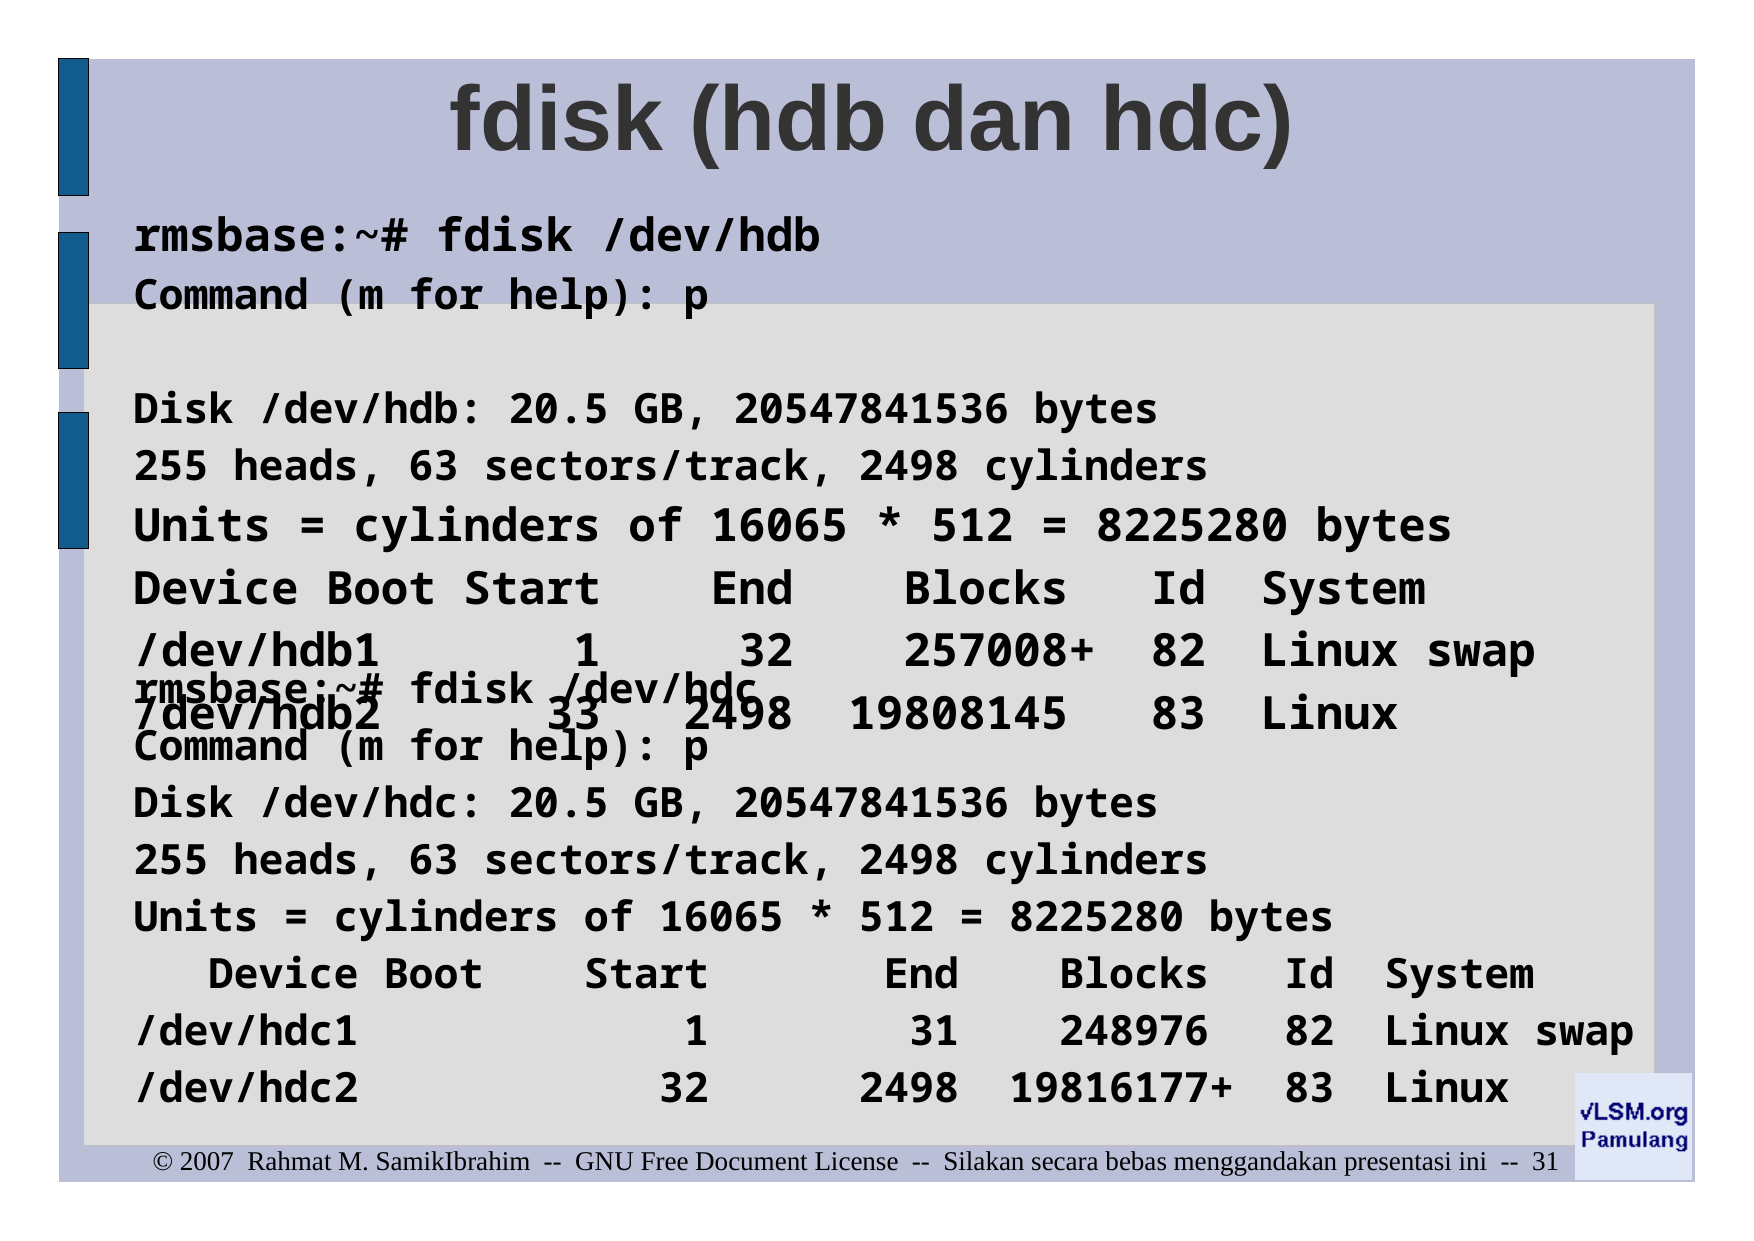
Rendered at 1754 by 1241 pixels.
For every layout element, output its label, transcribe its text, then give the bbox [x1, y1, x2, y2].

text_box rmsbase:~# fdisk /dev/hdb Command (m for help): p Disk /dev/hdb: 20.5 GB, 20547841536 bytes 255 heads, 63 sectors/track, 2498 cylinders Units = cylinders of 16065 * 512 = 8225280 bytes Device Boot Start End Blocks Id System /dev/hdb1 1 32 257008+ 82 Linux swap /dev/hdb2 33 2498 19808145 83 Linux [133, 202, 1573, 658]
picture [1575, 1073, 1692, 1180]
text_box rmsbase:~# fdisk /dev/hdc Command (m for help): p Disk /dev/hdc: 20.5 GB, 20547841536 bytes 255 heads, 63 sectors/track, 2498 cylinders Units = cylinders of 16065 * 512 = 8225280 bytes Device Boot Start End Blocks Id System /dev/hdc1 1 31 248976 82 Linux swap /dev/hdc2 32 2498 19816177+ 83 Linux [133, 658, 1652, 1074]
title fdisk (hdb dan hdc) [171, 58, 1574, 179]
